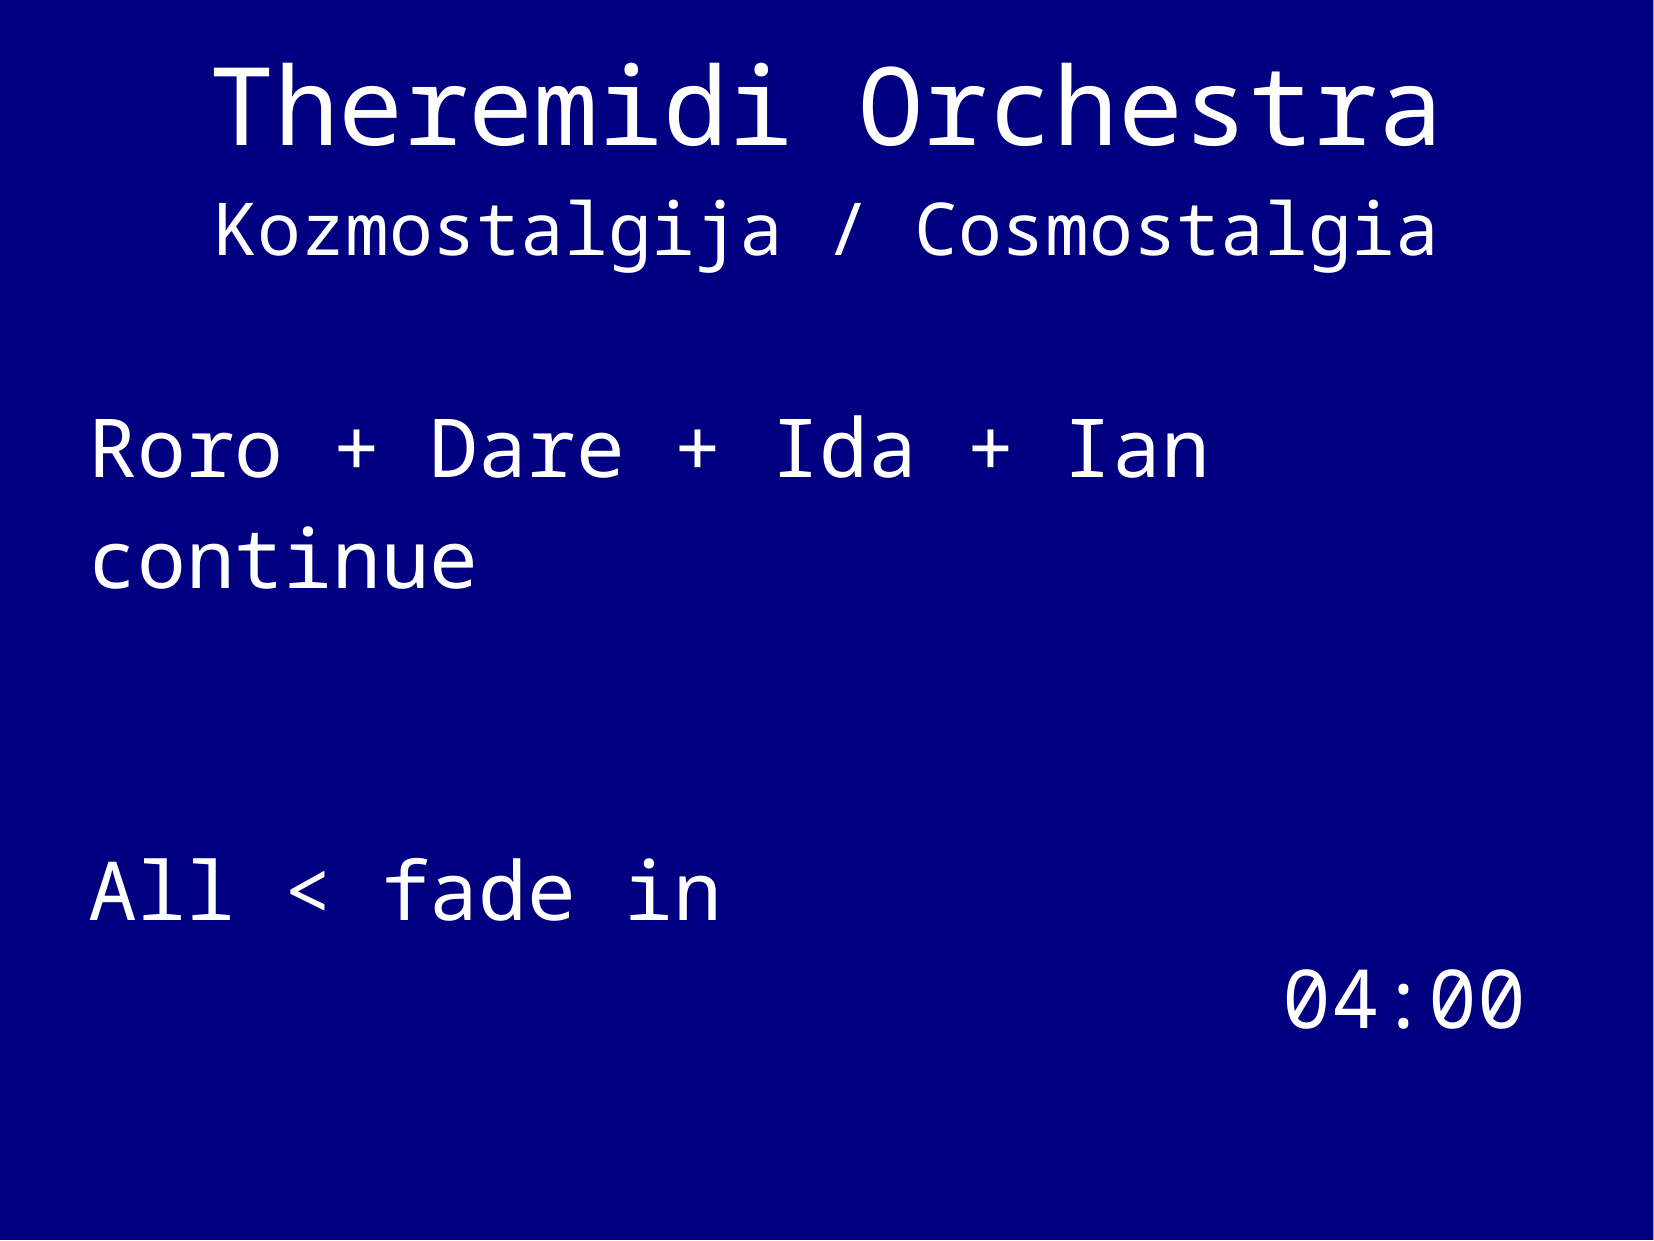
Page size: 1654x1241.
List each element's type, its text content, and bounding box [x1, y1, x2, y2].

title Theremidi Orchestra Kozmostalgija / Cosmostalgia [82, 49, 1571, 257]
subtitle Roro + Dare + Ida + Ian continue All < fade in [88, 272, 1566, 1063]
text_box 04:00 [1282, 900, 1620, 1096]
